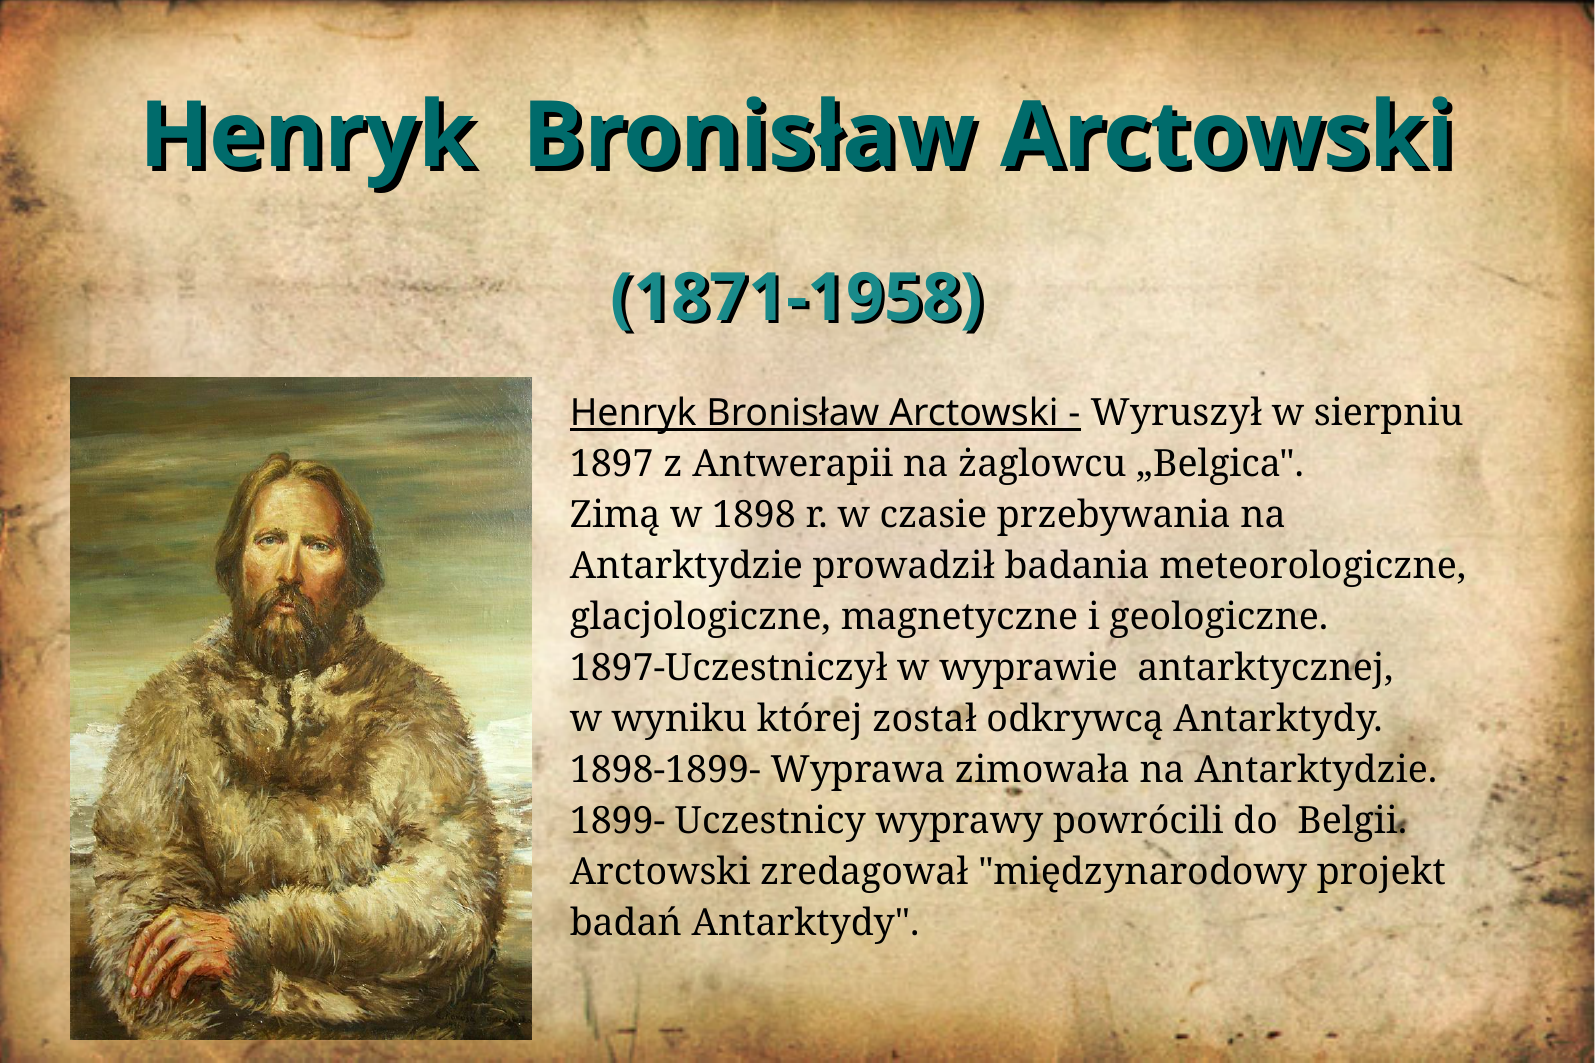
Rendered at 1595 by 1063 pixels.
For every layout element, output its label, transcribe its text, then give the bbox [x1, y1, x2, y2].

list (1871-1958) [79, 248, 1515, 951]
text_box Henryk Bronisław Arctowski - Wyruszył w sierpniu 1897 z Antwerapii na żaglowcu „Belgica". Zimą w 1898 r. w czasie przebywania na Antarktydzie prowadził badania meteorologiczne, glacjologiczne, magnetyczne i geologiczne. 1897-Uczestniczył w wyprawie antarktycznej, w wyniku której został odkrywcą Antarktydy. 1898-1899- Wyprawa zimowała na Antarktydzie. 1899- Uczestnicy wyprawy powrócili do Belgii. Arctowski zredagował "międzynarodowy projekt badań Antarktydy". [555, 377, 1536, 1016]
title Henryk Bronisław Arctowski [79, 42, 1515, 220]
picture [0, 0, 1595, 1063]
